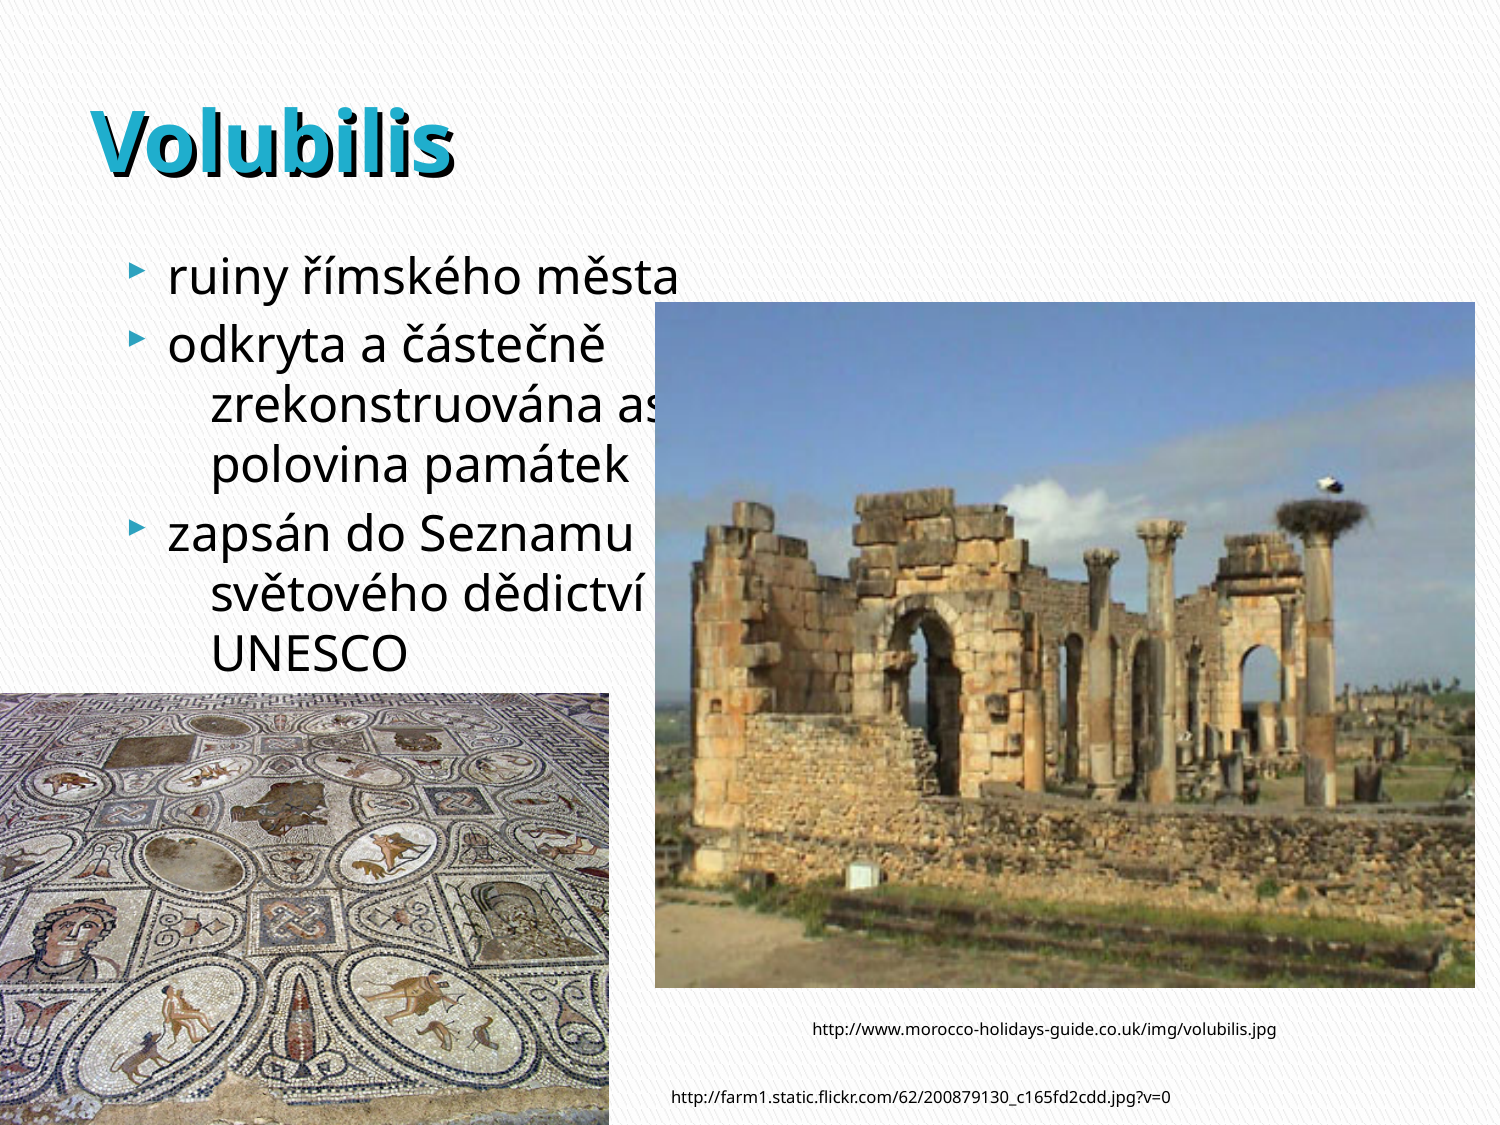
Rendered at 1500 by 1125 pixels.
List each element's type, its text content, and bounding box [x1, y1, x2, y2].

title Volubilis [75, 44, 1426, 233]
text_box http://www.morocco-holidays-guide.co.uk/img/volubilis.jpg [797, 1011, 1500, 1046]
text_box http://farm1.static.flickr.com/62/200879130_c165fd2cdd.jpg?v=0 [656, 1079, 1406, 1114]
picture [0, 694, 609, 1125]
picture [655, 302, 1475, 988]
list ruiny římského města odkryta a částečně zrekonstruována asi polovina památek zapsán do Seznamu světového dědictví UNESCO [75, 236, 738, 884]
